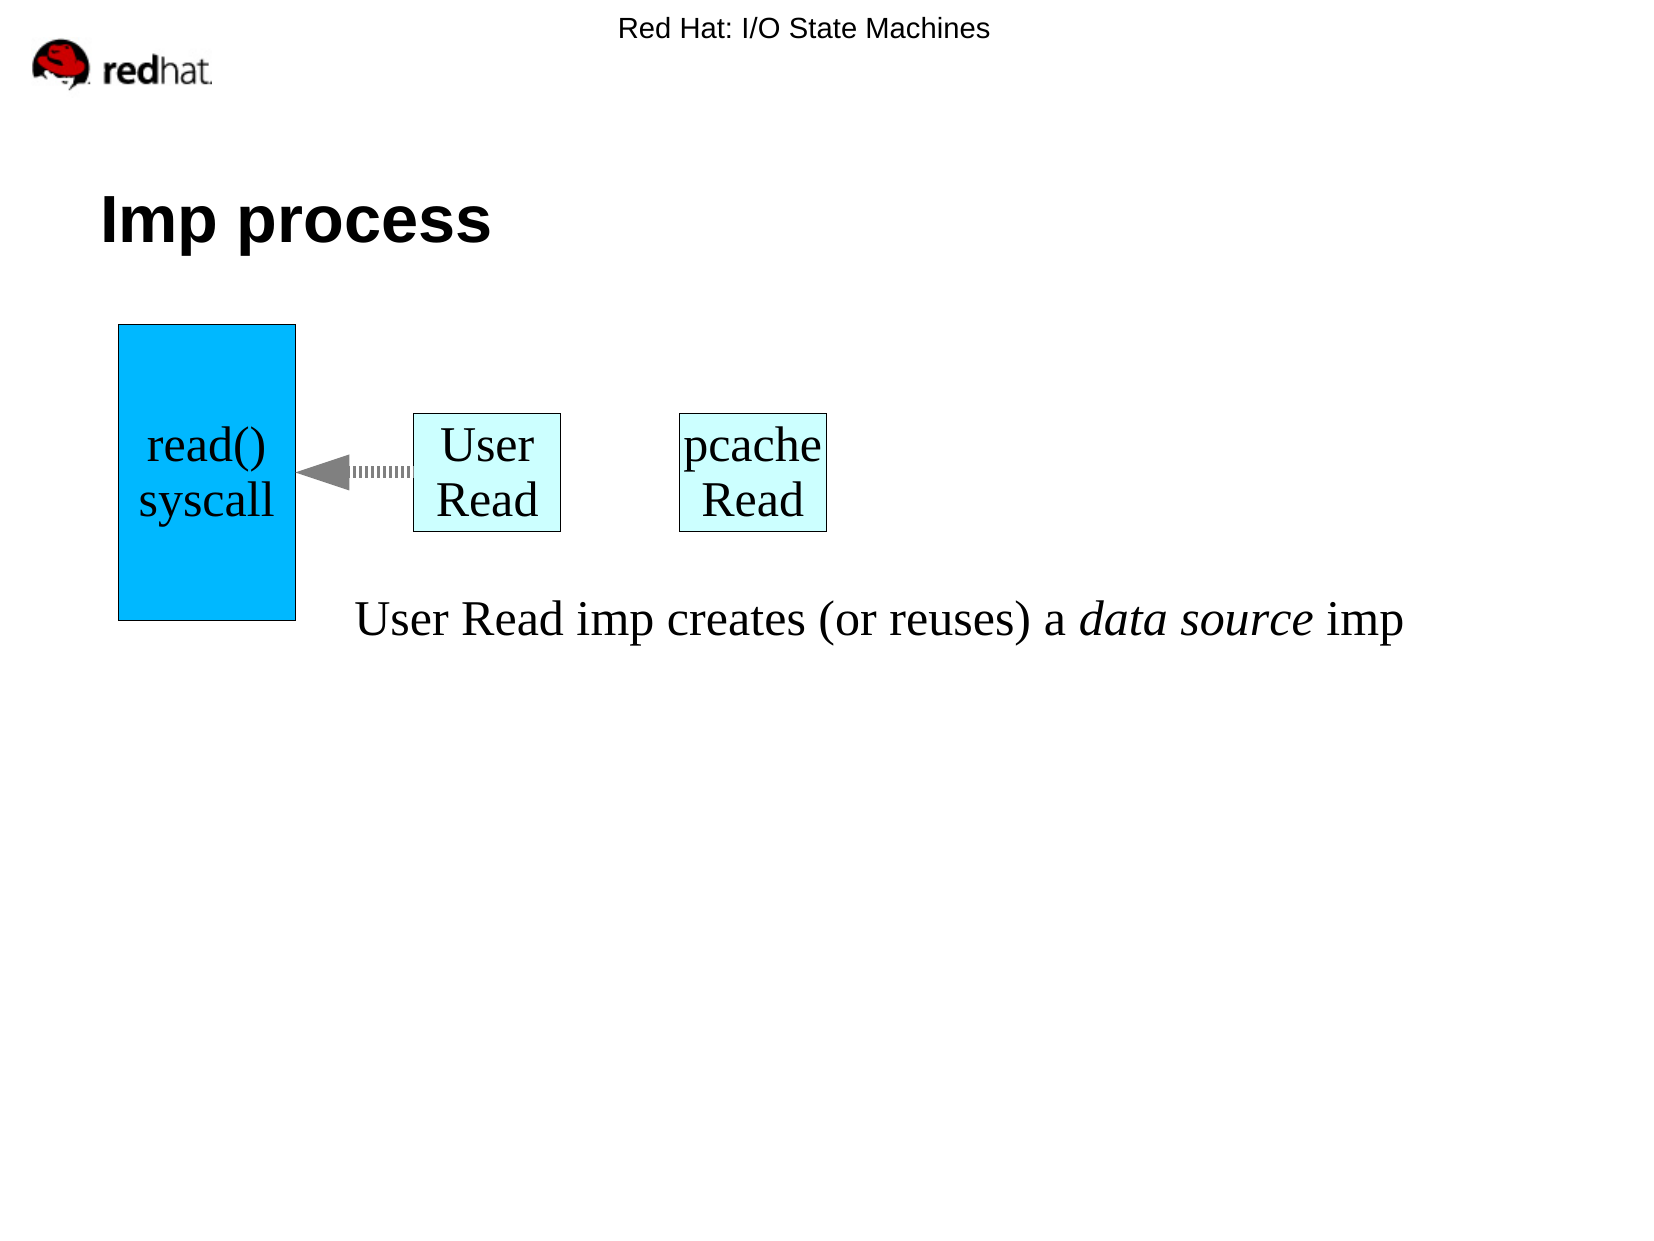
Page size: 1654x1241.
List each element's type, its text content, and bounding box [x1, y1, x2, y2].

text_box pcache Read [679, 413, 827, 532]
text_box User Read imp creates (or reuses) a data source imp [354, 590, 1402, 646]
text_box read() syscall [118, 324, 296, 621]
text_box User Read [413, 413, 561, 532]
title Imp process [100, 164, 1506, 275]
picture [31, 37, 212, 98]
